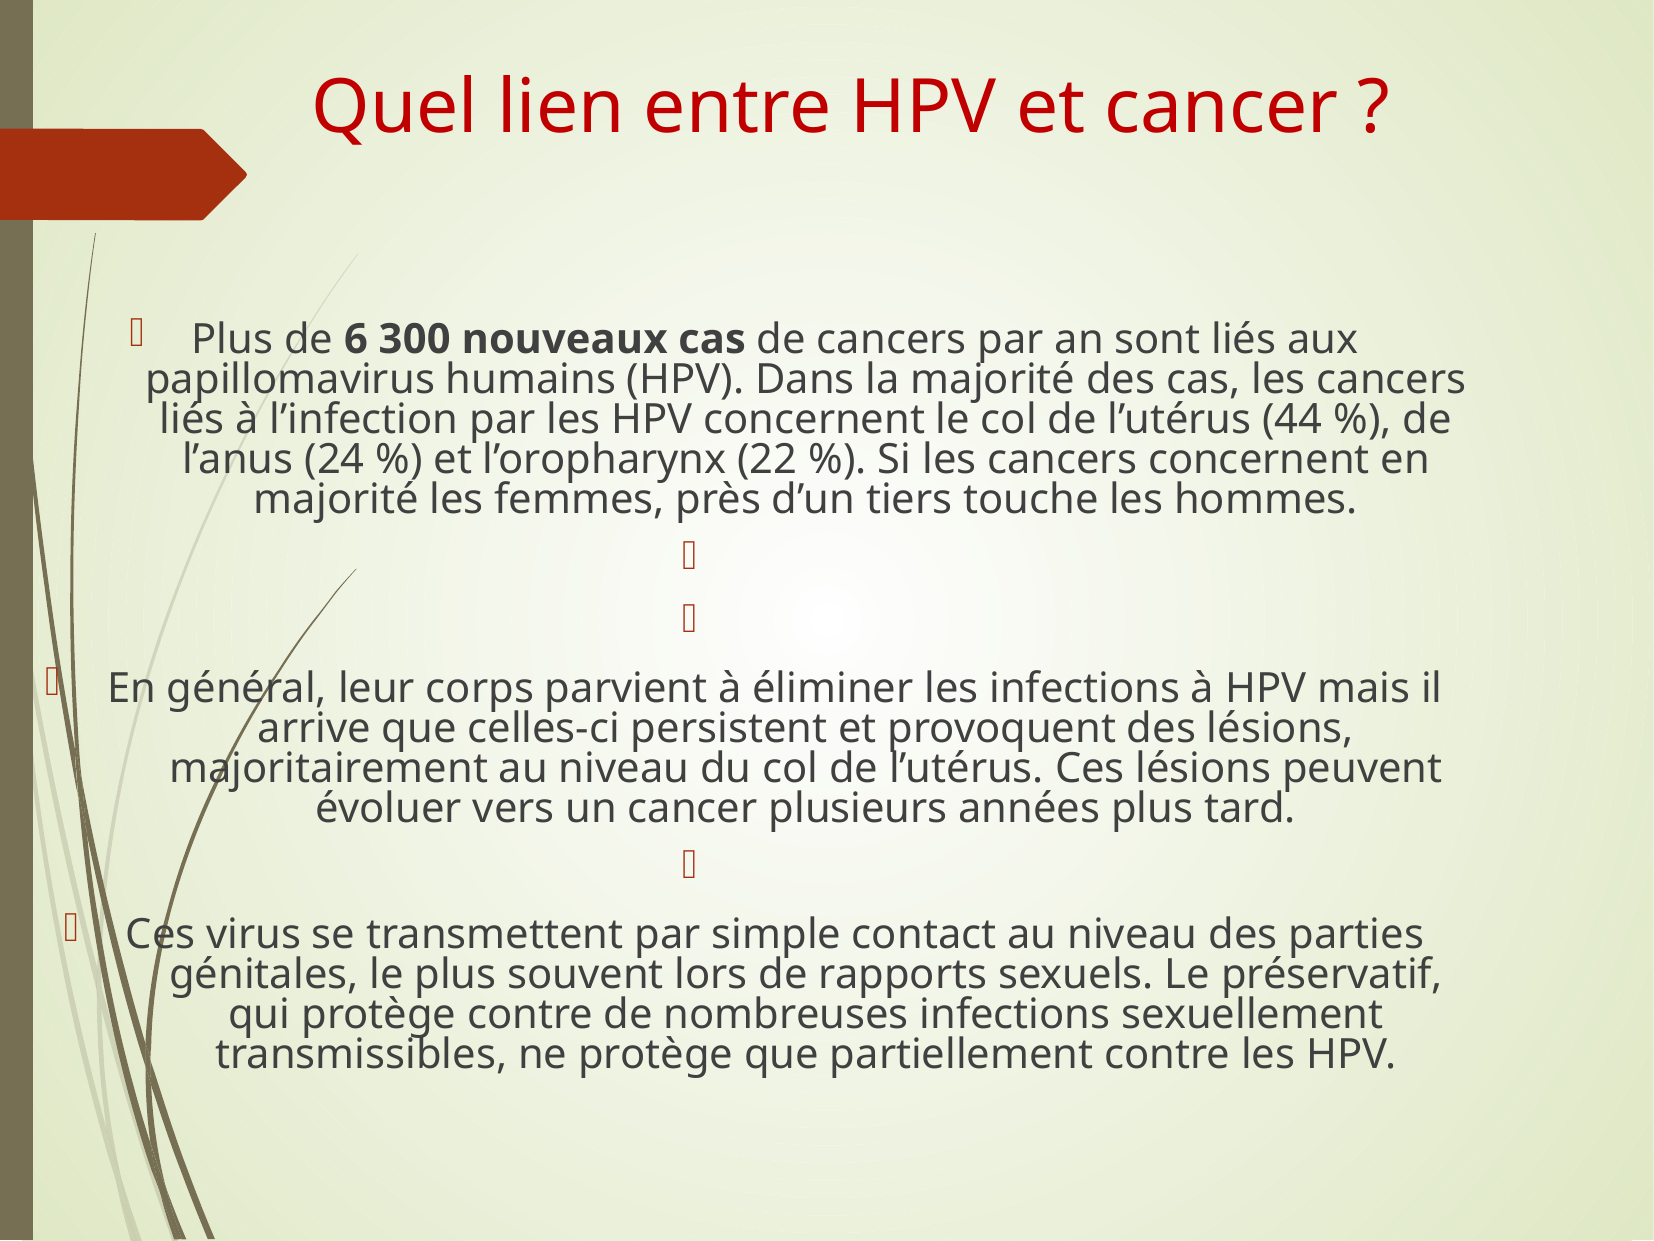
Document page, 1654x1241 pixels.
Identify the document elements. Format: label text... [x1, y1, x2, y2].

title Quel lien entre HPV et cancer ? [296, 49, 1489, 257]
subtitle Plus de 6 300 nouveaux cas de cancers par an sont liés aux papillomavirus humains (HPV). Dans la majorité des cas, les cancers liés à l’infection par les HPV concernent le col de l’utérus (44 %), de l’anus (24 %) et l’oropharynx (22 %). Si les cancers concernent en majorité les femmes, près d’un tiers touche les hommes. En général, leur corps parvient à éliminer les infections à HPV mais il arrive que celles-ci persistent et provoquent des lésions, majoritairement au niveau du col de l’utérus. Ces lésions peuvent évoluer vers un cancer plusieurs années plus tard. Ces virus se transmettent par simple contact au niveau des parties génitales, le plus souvent lors de rapports sexuels. Le préservatif, qui protège contre de nombreuses infections sexuellement transmissibles, ne protège que partiellement contre les HPV. [0, 290, 1489, 1109]
